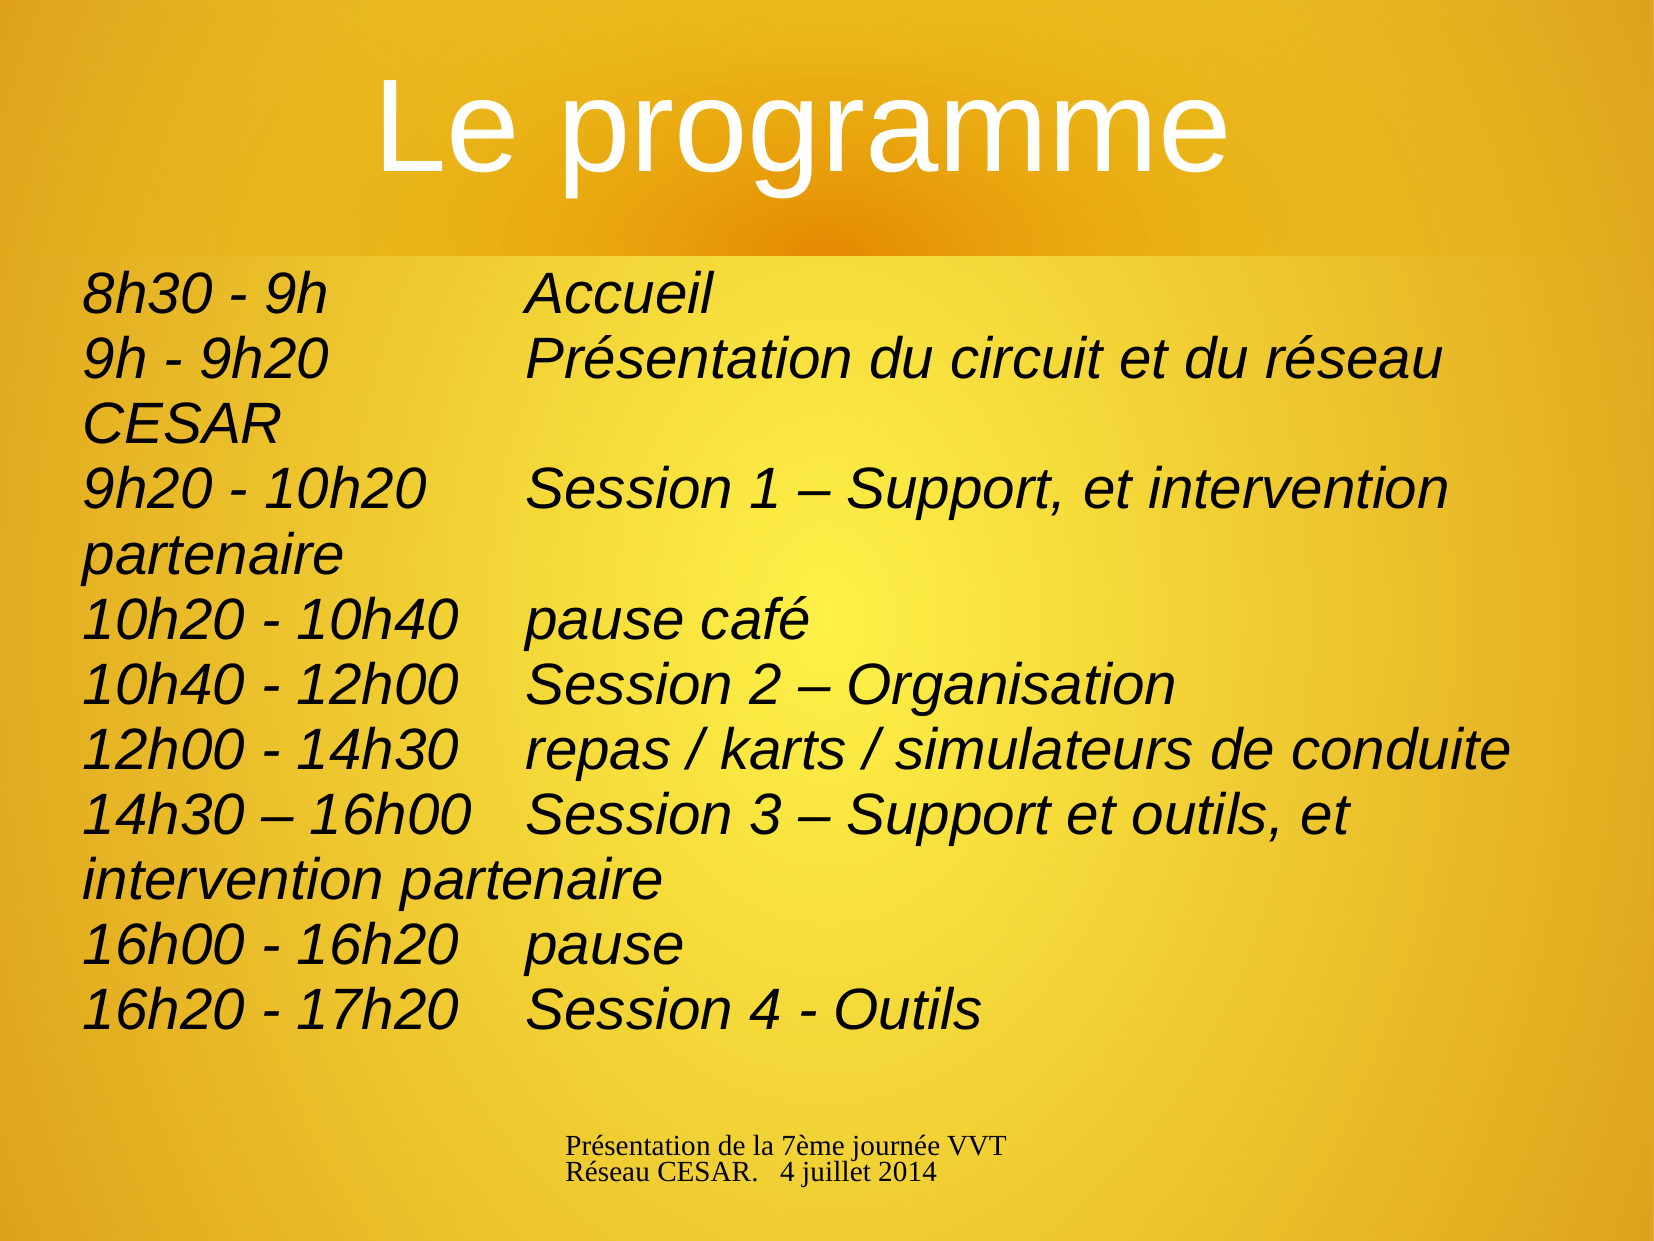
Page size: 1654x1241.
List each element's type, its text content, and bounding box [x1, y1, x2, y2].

title Le programme [59, 23, 1548, 229]
subtitle 8h30 - 9h Accueil 9h - 9h20 Présentation du circuit et du réseau CESAR 9h20 - 10h20 Session 1 – Support, et intervention partenaire 10h20 - 10h40 pause café 10h40 - 12h00 Session 2 – Organisation 12h00 - 14h30 repas / karts / simulateurs de conduite 14h30 – 16h00 Session 3 – Support et outils, et intervention partenaire 16h00 - 16h20 pause 16h20 - 17h20 Session 4 - Outils [82, 212, 1571, 1091]
